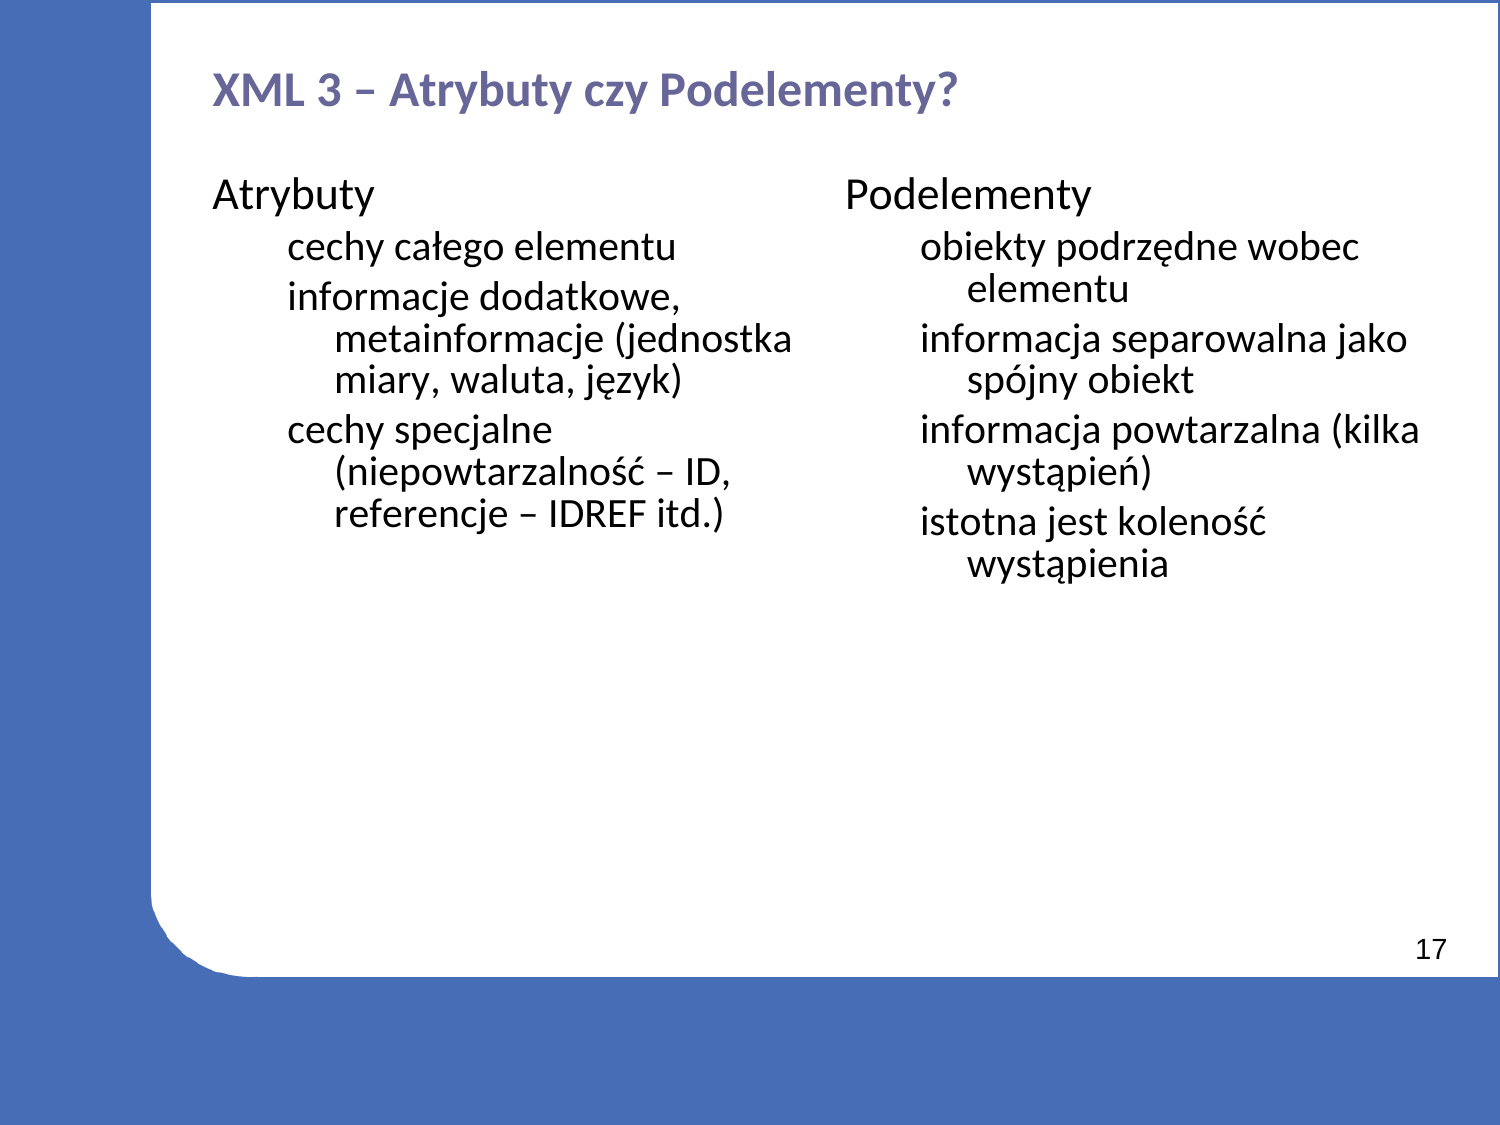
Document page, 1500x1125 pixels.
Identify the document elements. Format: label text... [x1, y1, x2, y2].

picture [0, 0, 1500, 1125]
list Podelementy obiekty podrzędne wobec elementu informacja separowalna jako spójny obiekt informacja powtarzalna (kilka wystąpień) istotna jest koleność wystąpienia [845, 174, 1448, 911]
list Atrybuty cechy całego elementu informacje dodatkowe, metainformacje (jednostka miary, waluta, język) cechy specjalne (niepowtarzalność – ID, referencje – IDREF itd.) [212, 174, 815, 926]
title XML 3 – Atrybuty czy Podelementy? [212, 24, 1447, 164]
